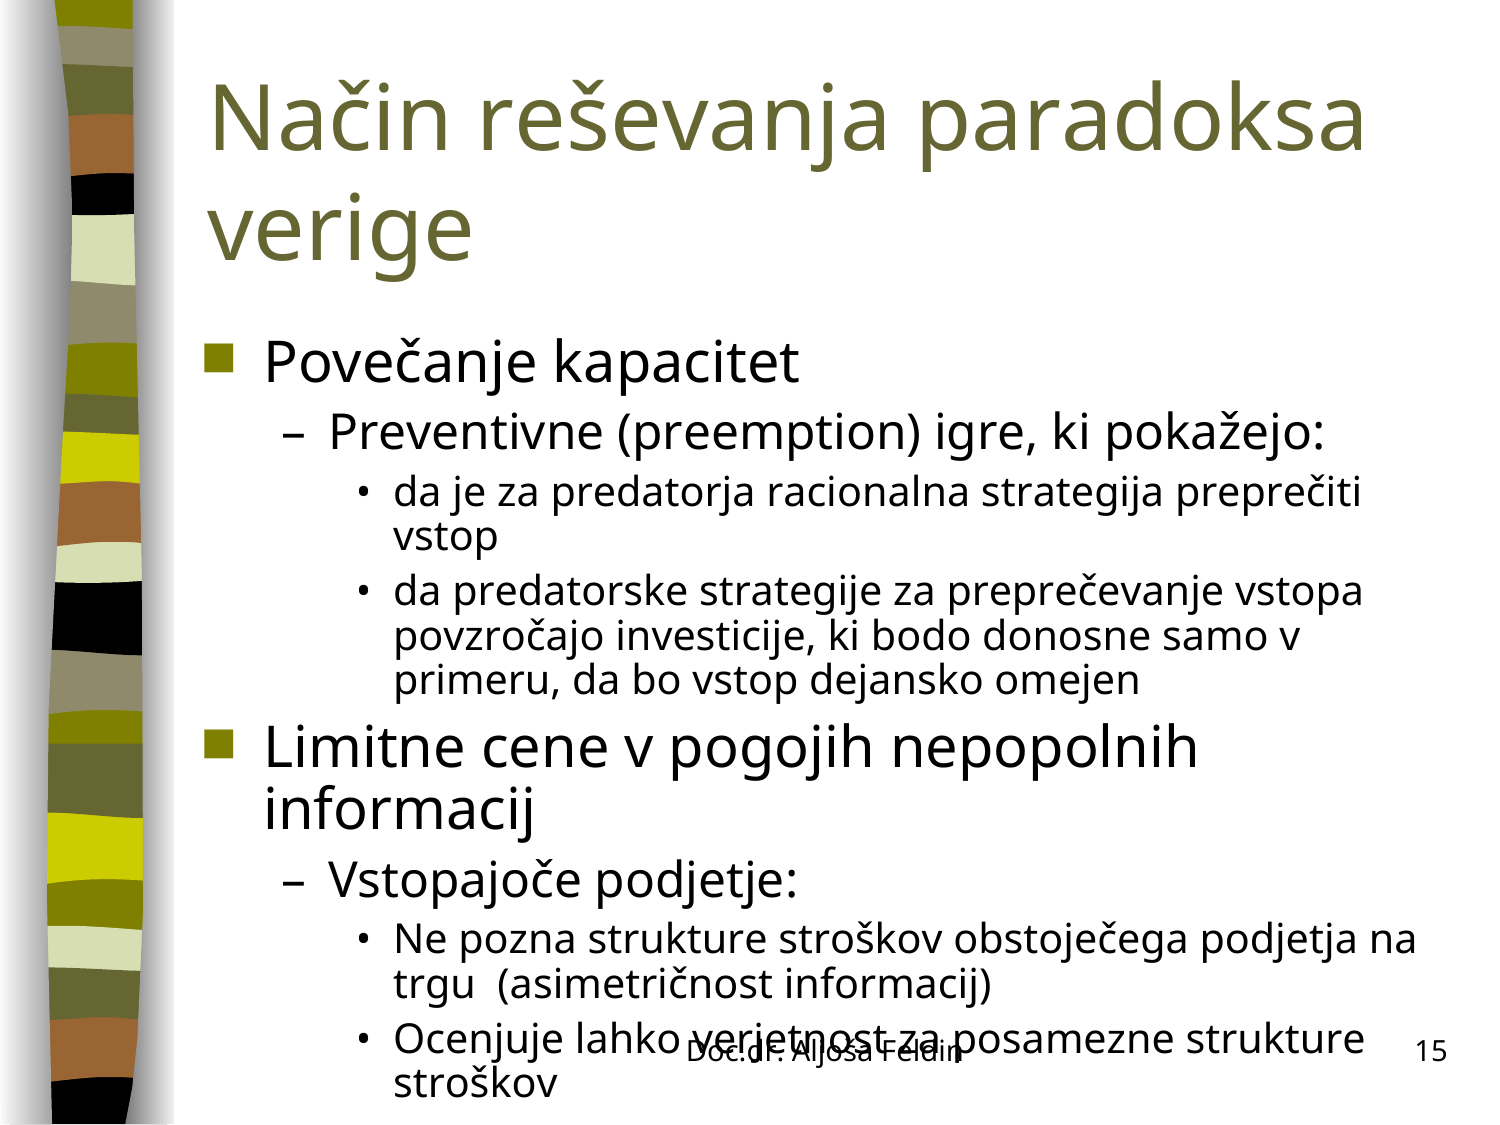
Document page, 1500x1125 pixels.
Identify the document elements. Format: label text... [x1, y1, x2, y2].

title Način reševanja paradoksa verige [192, 74, 1468, 263]
list Povečanje kapacitet Preventivne (preemption) igre, ki pokažejo: da je za predatorja racionalna strategija preprečiti vstop da predatorske strategije za preprečevanje vstopa povzročajo investicije, ki bodo donosne samo v primeru, da bo vstop dejansko omejen Limitne cene v pogojih nepopolnih informacij Vstopajoče podjetje: Ne pozna strukture stroškov obstoječega podjetja na trgu (asimetričnost informacij) Ocenjuje lahko verjetnost za posamezne strukture stroškov [192, 324, 1468, 1001]
text_box Doc.dr. Aljoša Feldin [587, 1025, 1063, 1101]
text_box <number> [1149, 1025, 1463, 1101]
